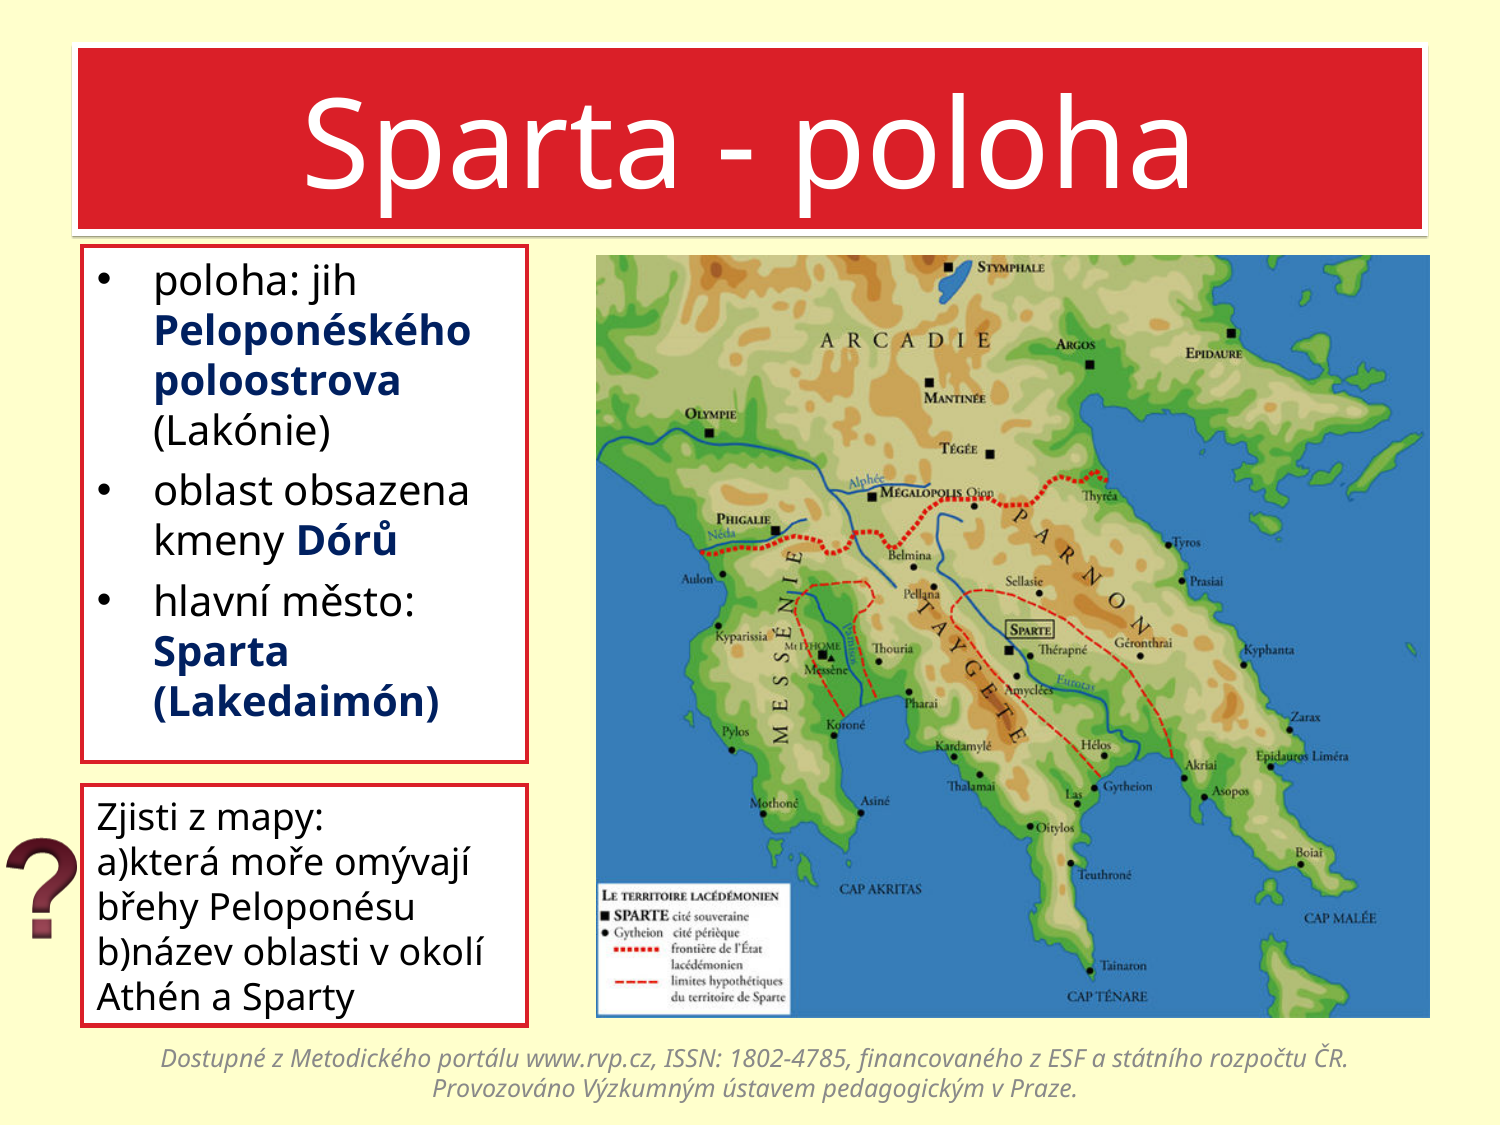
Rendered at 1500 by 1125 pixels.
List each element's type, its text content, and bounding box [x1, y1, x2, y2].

list poloha: jih Peloponéského poloostrova (Lakónie) oblast obsazena kmeny Dórů hlavní město: Sparta (Lakedaimón) [81, 246, 528, 762]
text_box Dostupné z Metodického portálu www.rvp.cz, ISSN: 1802-4785, financovaného z ESF a státního rozpočtu ČR. Provozováno Výzkumným ústavem pedagogickým v Praze. [82, 1042, 1430, 1103]
title Sparta - poloha [75, 45, 1426, 233]
picture [596, 255, 1430, 1018]
picture [0, 760, 167, 980]
text_box Zjisti z mapy: která moře omývají břehy Peloponésu název oblasti v okolí Athén a Sparty [81, 785, 528, 1026]
